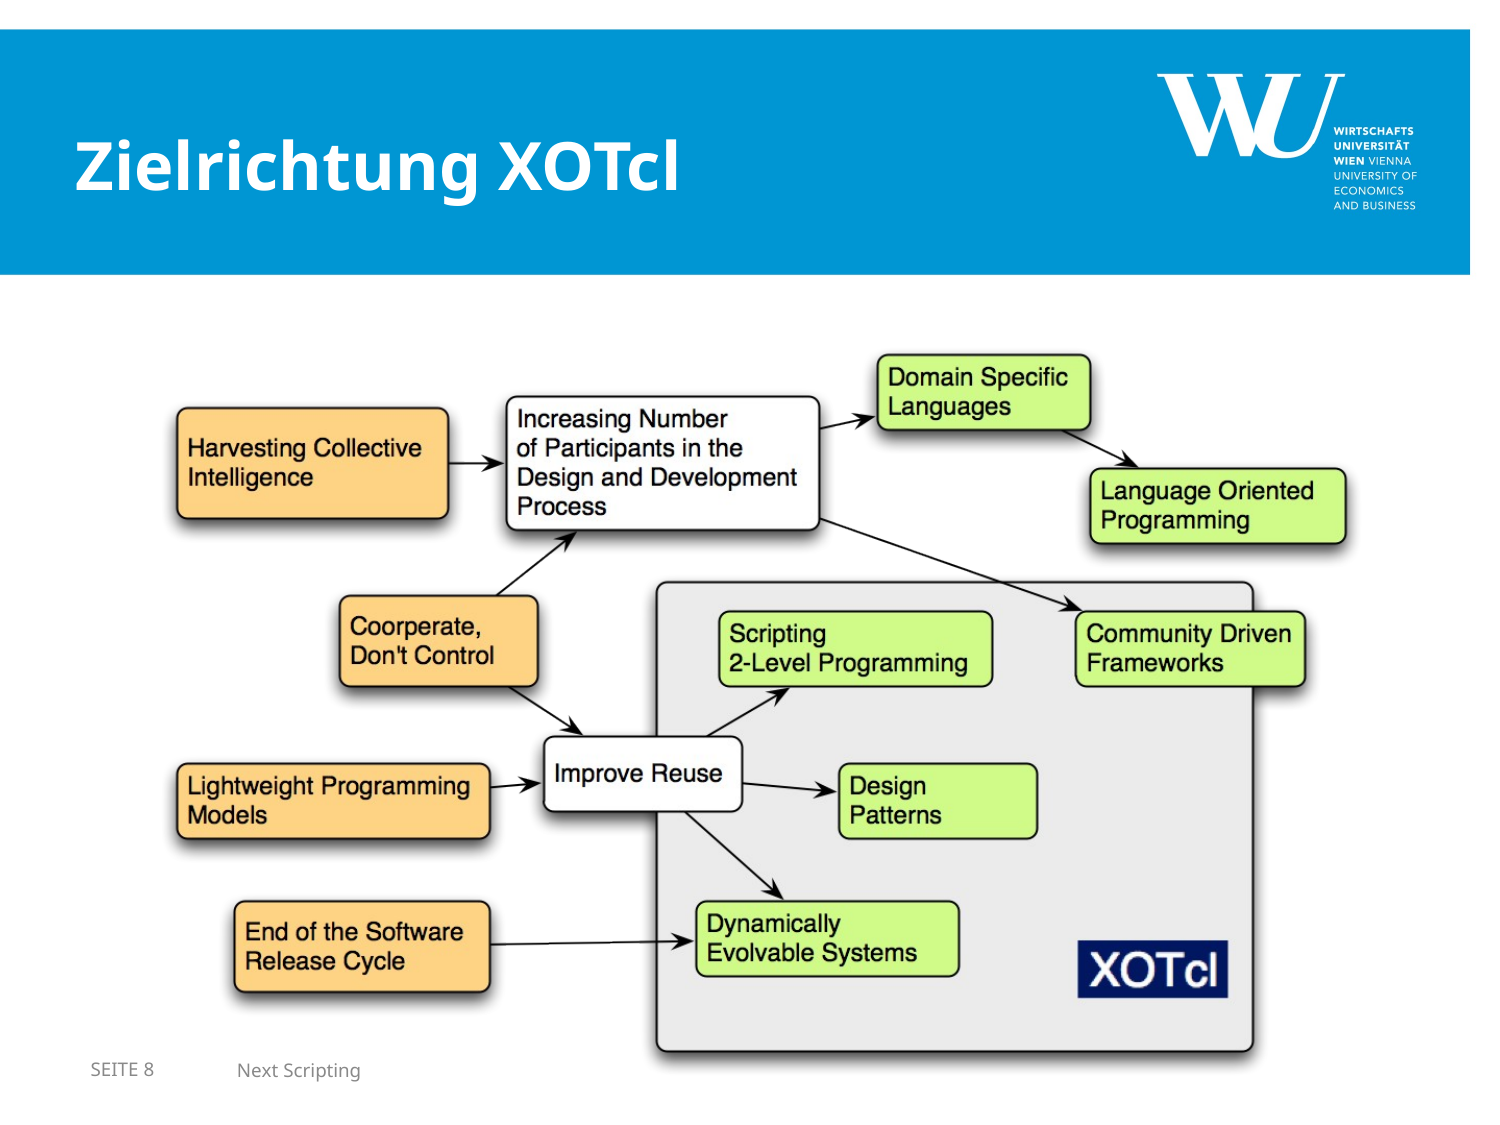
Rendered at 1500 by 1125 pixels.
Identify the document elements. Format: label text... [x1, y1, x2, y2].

title Zielrichtung XOTcl [75, 70, 1158, 259]
picture [1350, 127, 1361, 134]
picture [1346, 157, 1354, 164]
text_box SEITE <number> [75, 1040, 135, 1101]
picture [1374, 188, 1385, 193]
picture [1158, 74, 1344, 158]
picture [0, 0, 1500, 1125]
picture [1335, 158, 1343, 164]
picture [1363, 128, 1372, 135]
picture [1335, 128, 1343, 134]
picture [1343, 143, 1353, 149]
